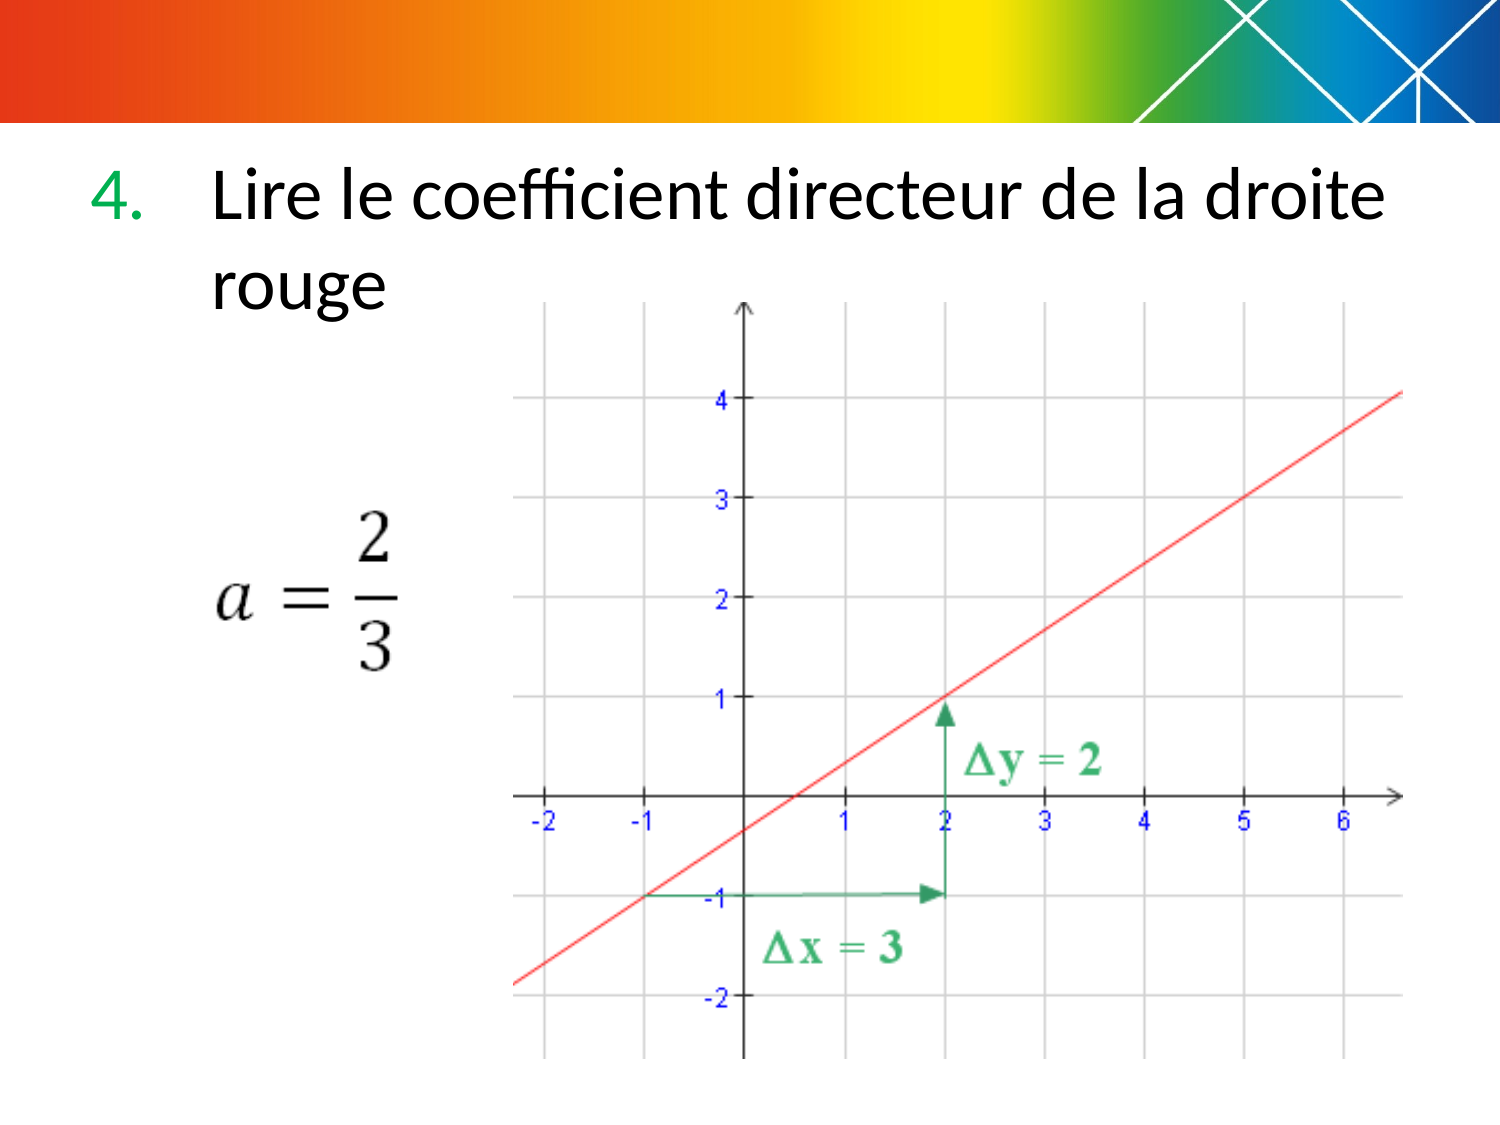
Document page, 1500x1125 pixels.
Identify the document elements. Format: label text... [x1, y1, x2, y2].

title Lire le coefficient directeur de la droite rouge [75, 136, 1426, 332]
picture [171, 491, 479, 702]
picture [513, 302, 1403, 1059]
picture [1340, 0, 1500, 123]
picture [0, 0, 1359, 123]
